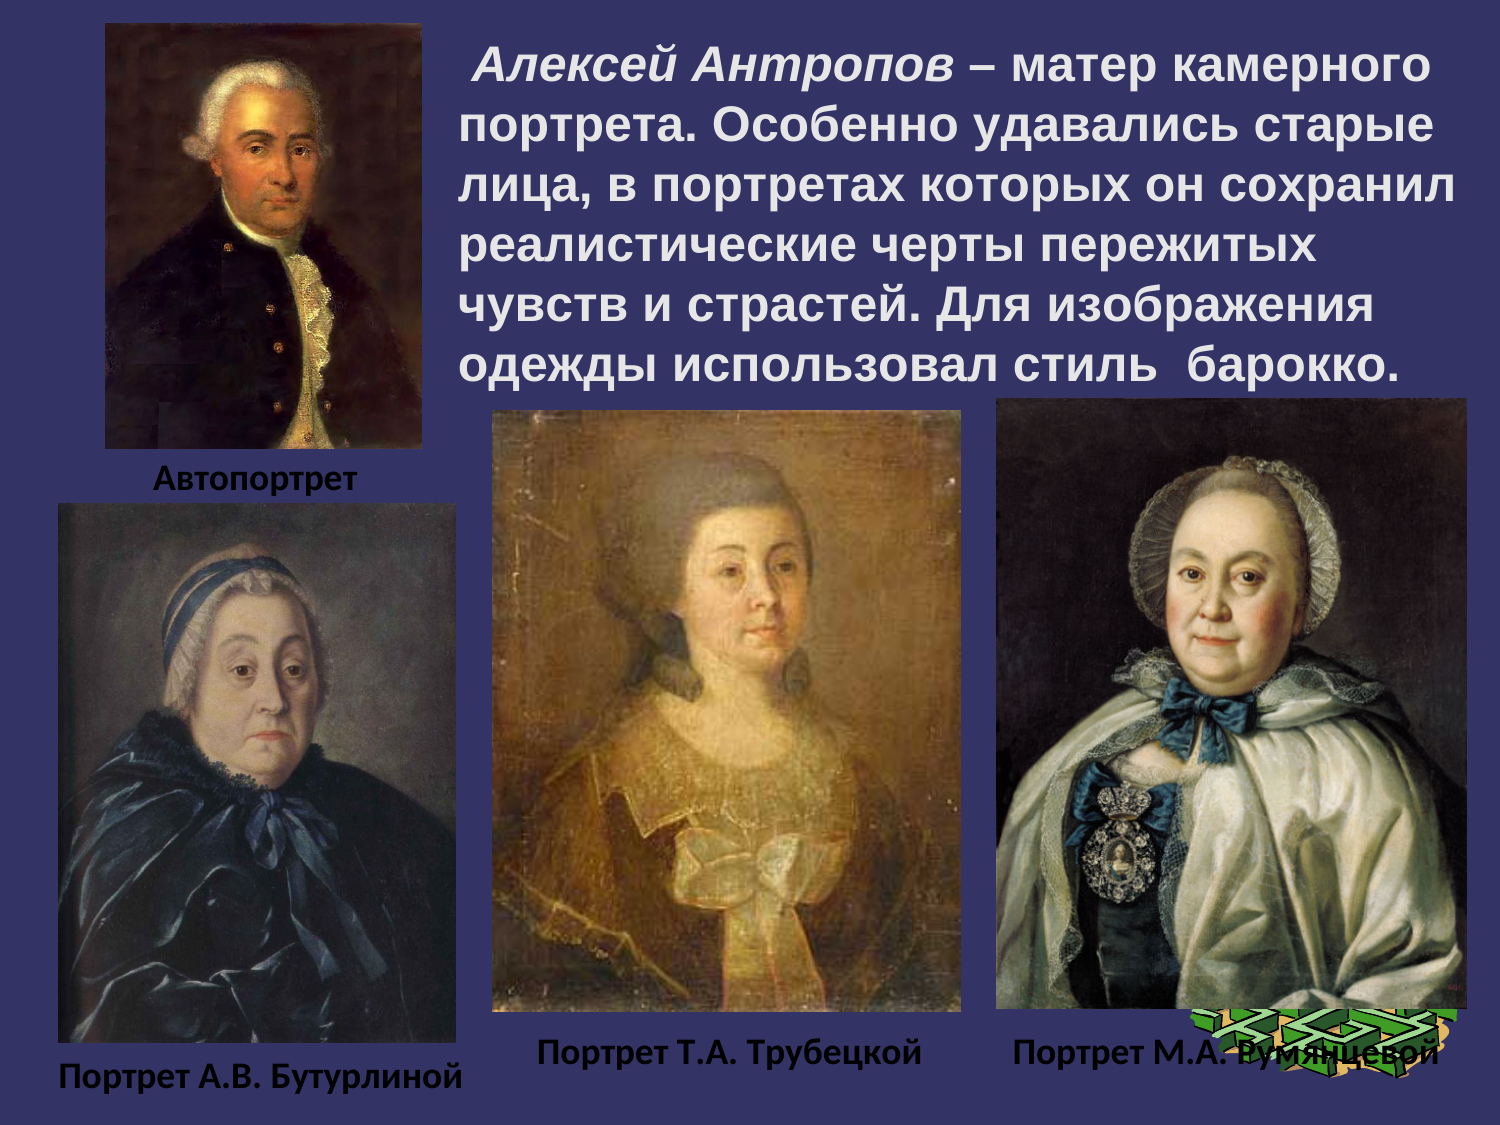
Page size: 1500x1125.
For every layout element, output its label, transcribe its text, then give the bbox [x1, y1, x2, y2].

picture [996, 398, 1467, 1009]
text_box Портрет Т.А. Трубецкой [503, 1019, 973, 1080]
text_box Портрет М.А. Румянцевой [996, 1019, 1465, 1080]
text_box Автопортрет [58, 445, 469, 506]
list Алексей Антропов – матер камерного портрета. Особенно удавались старые лица, в портретах которых он сохранил реалистические черты пережитых чувств и страстей. Для изображения одежды использовал стиль барокко. [422, 23, 1477, 411]
picture [58, 503, 456, 1042]
text_box Портрет А.В. Бутурлиной [35, 1042, 504, 1104]
picture [492, 410, 961, 1012]
picture [105, 23, 422, 445]
